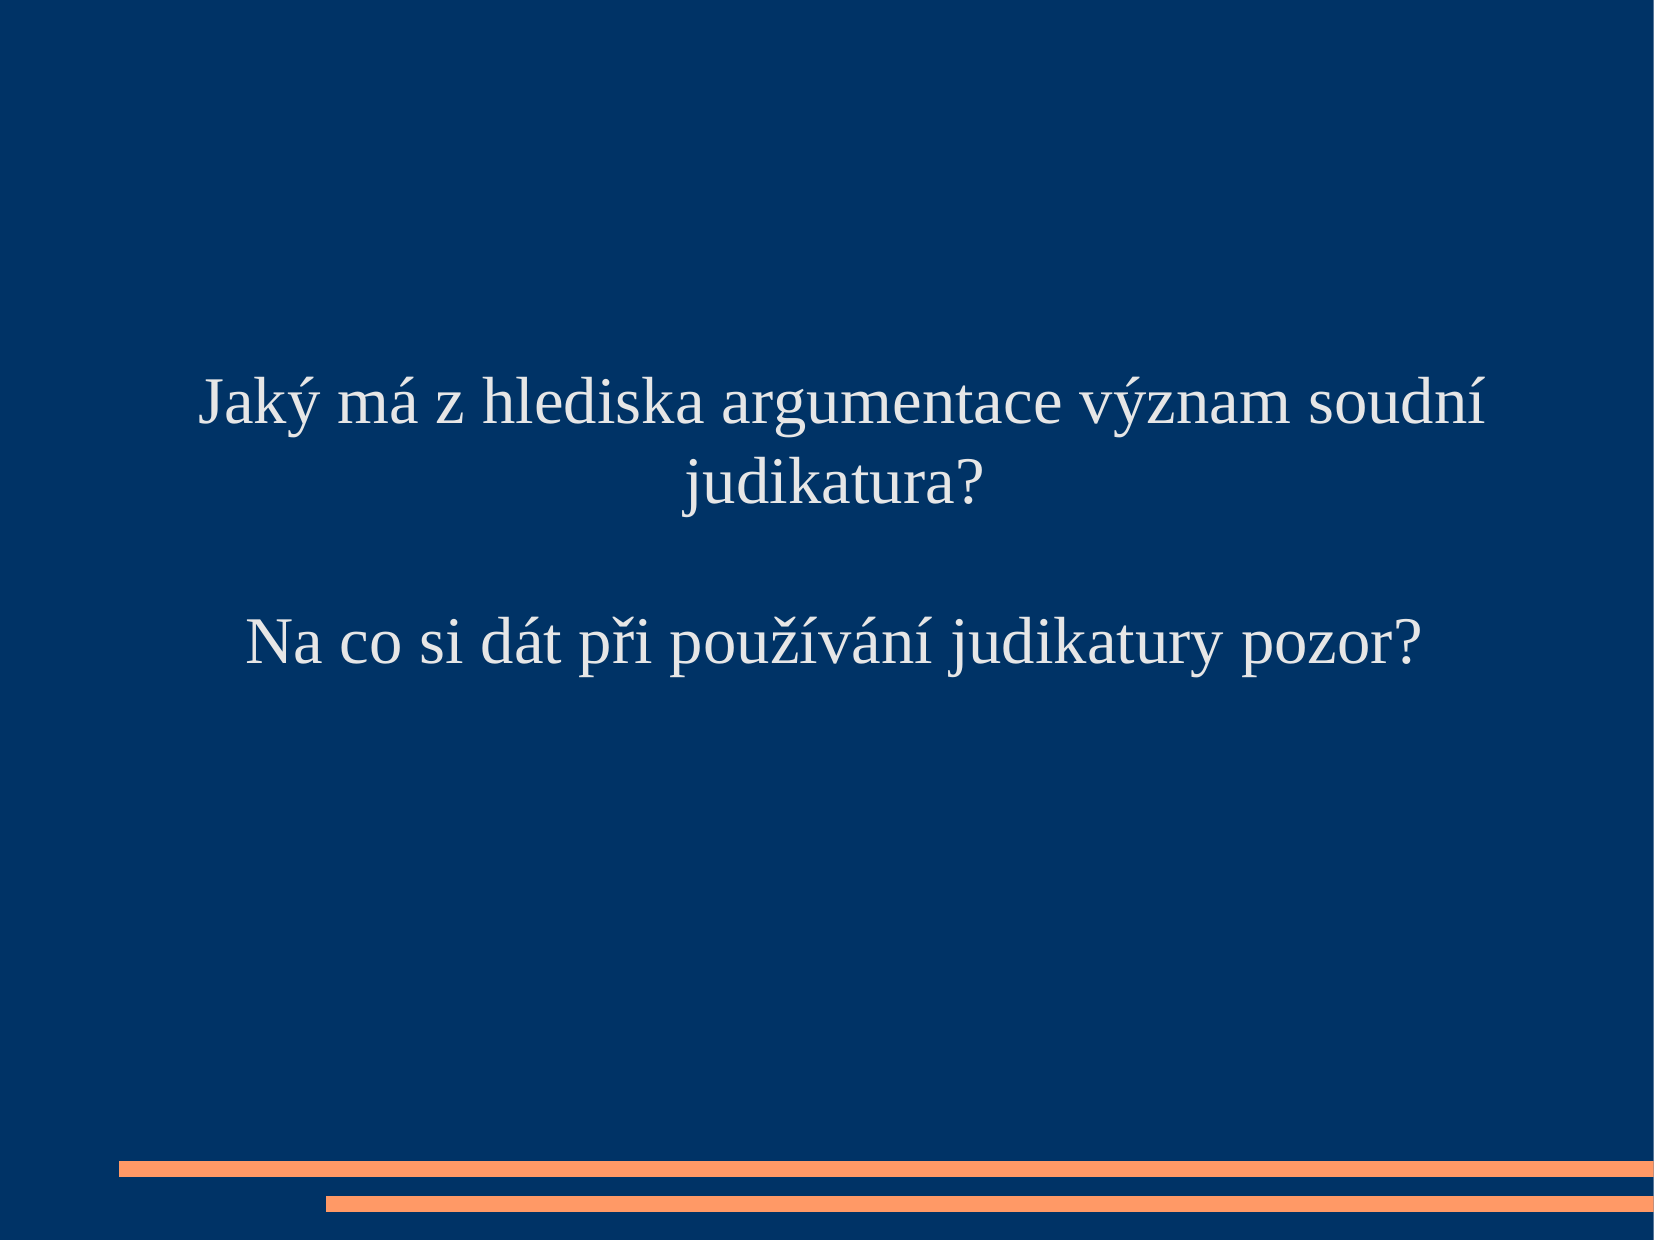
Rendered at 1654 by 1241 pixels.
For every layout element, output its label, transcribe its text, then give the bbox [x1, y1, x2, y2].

text_box Jaký má z hlediska argumentace význam soudní judikatura? Na co si dát při používání judikatury pozor? [124, 357, 1564, 1167]
